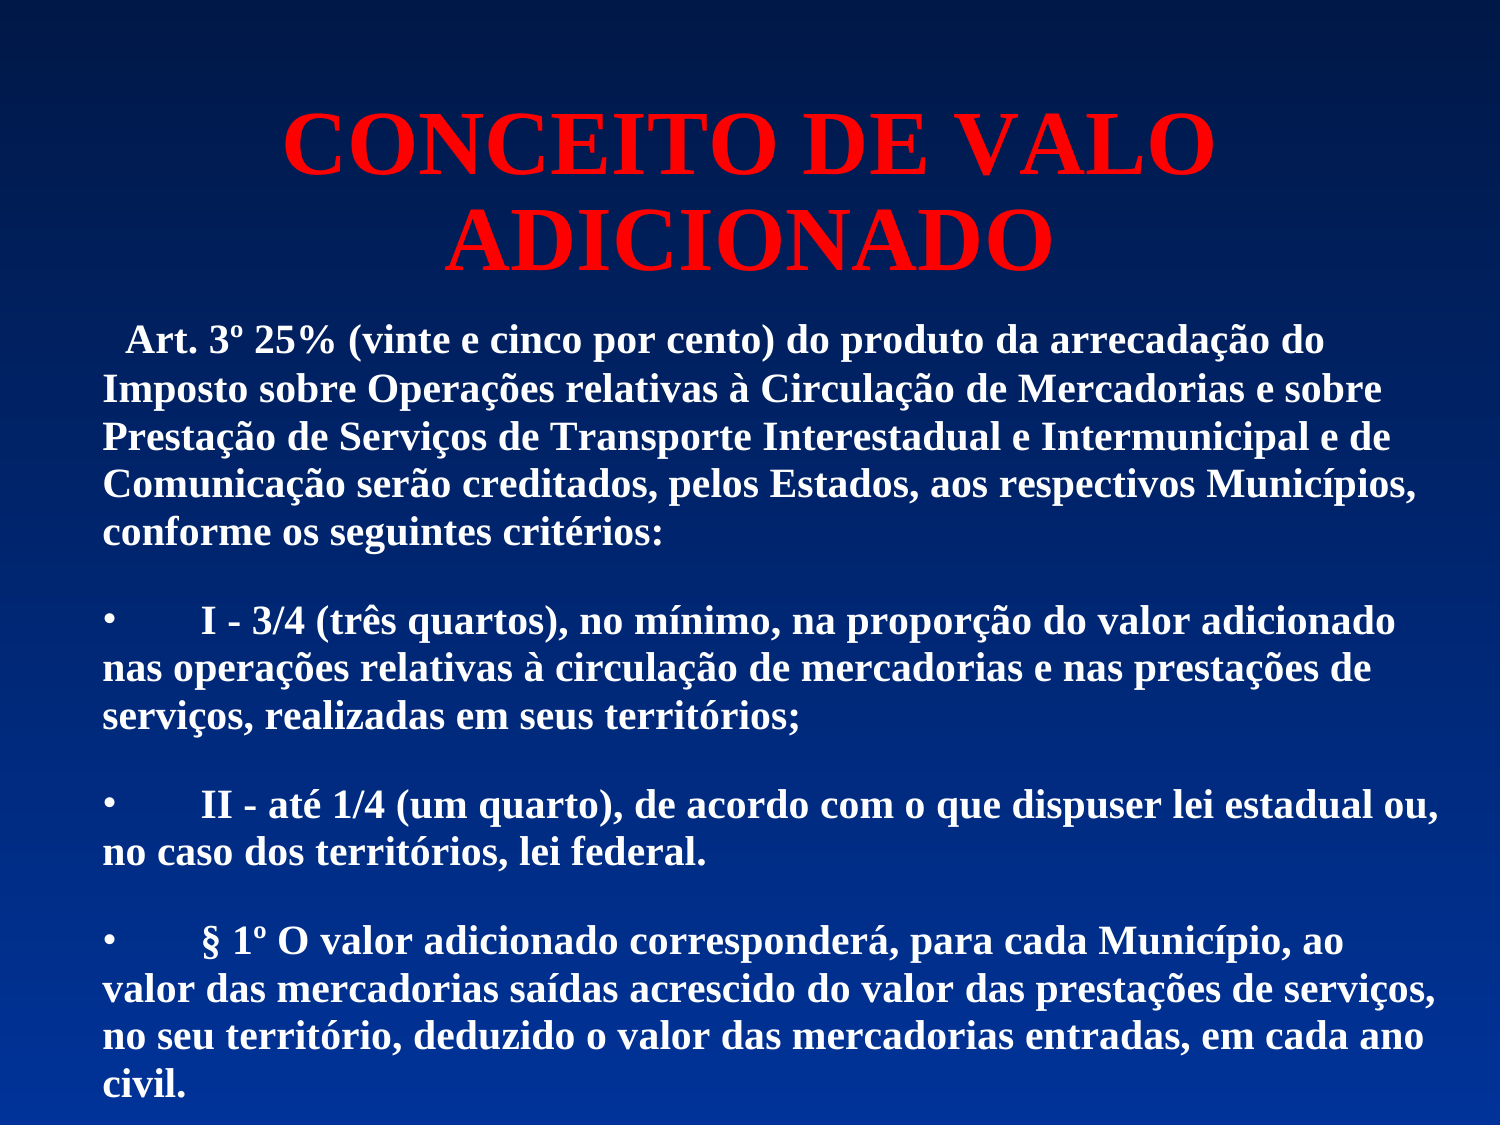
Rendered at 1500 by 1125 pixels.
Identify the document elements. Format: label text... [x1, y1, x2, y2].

title CONCEITO DE VALO ADICIONADO [112, 87, 1388, 299]
text_box Art. 3º 25% (vinte e cinco por cento) do produto da arrecadação do Imposto sobre Operações relativas à Circulação de Mercadorias e sobre Prestação de Serviços de Transporte Interestadual e Intermunicipal e de Comunicação serão creditados, pelos Estados, aos respectivos Municípios, conforme os seguintes critérios: I - 3/4 (três quartos), no mínimo, na proporção do valor adicionado nas operações relativas à circulação de mercadorias e nas prestações de serviços, realizadas em seus territórios; II - até 1/4 (um quarto), de acordo com o que dispuser lei estadual ou, no caso dos territórios, lei federal. § 1º O valor adicionado corresponderá, para cada Município, ao valor das mercadorias saídas acrescido do valor das prestações de serviços, no seu território, deduzido o valor das mercadorias entradas, em cada ano civil. [87, 299, 1463, 1125]
